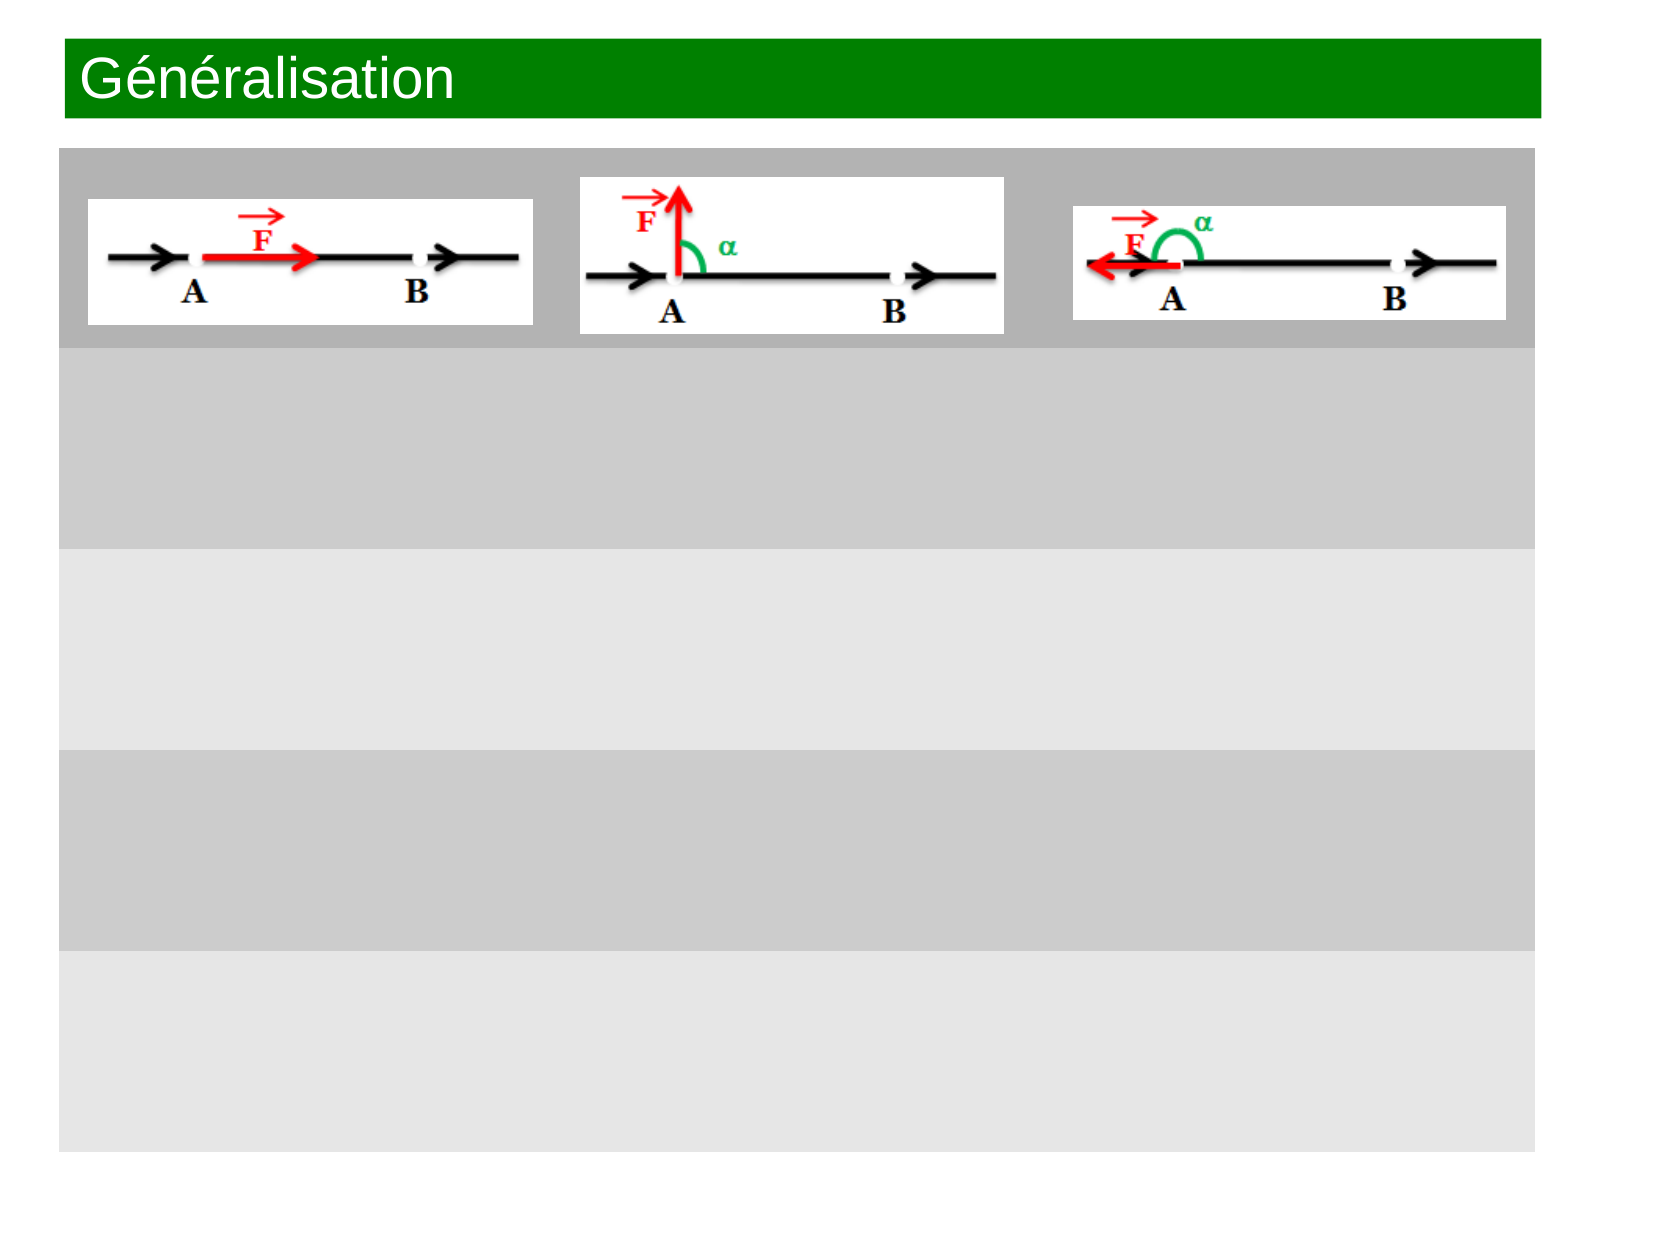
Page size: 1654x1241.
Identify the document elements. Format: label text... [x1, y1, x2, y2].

table_header [59, 148, 551, 348]
table_cell [59, 951, 551, 1152]
text_box Généralisation [64, 38, 1542, 119]
table_cell [551, 549, 1043, 750]
picture [88, 199, 533, 325]
table_cell [1043, 549, 1535, 750]
table_cell [1043, 951, 1535, 1152]
table_cell [551, 951, 1043, 1152]
picture [1073, 206, 1506, 320]
table_cell [1043, 348, 1535, 549]
picture [580, 177, 1004, 334]
table_cell [59, 549, 551, 750]
table_cell [59, 348, 551, 549]
table_header [1043, 148, 1535, 348]
table_cell [1043, 750, 1535, 951]
table_cell [551, 348, 1043, 549]
table_cell [551, 750, 1043, 951]
table_cell [59, 750, 551, 951]
table_header [551, 148, 1043, 348]
